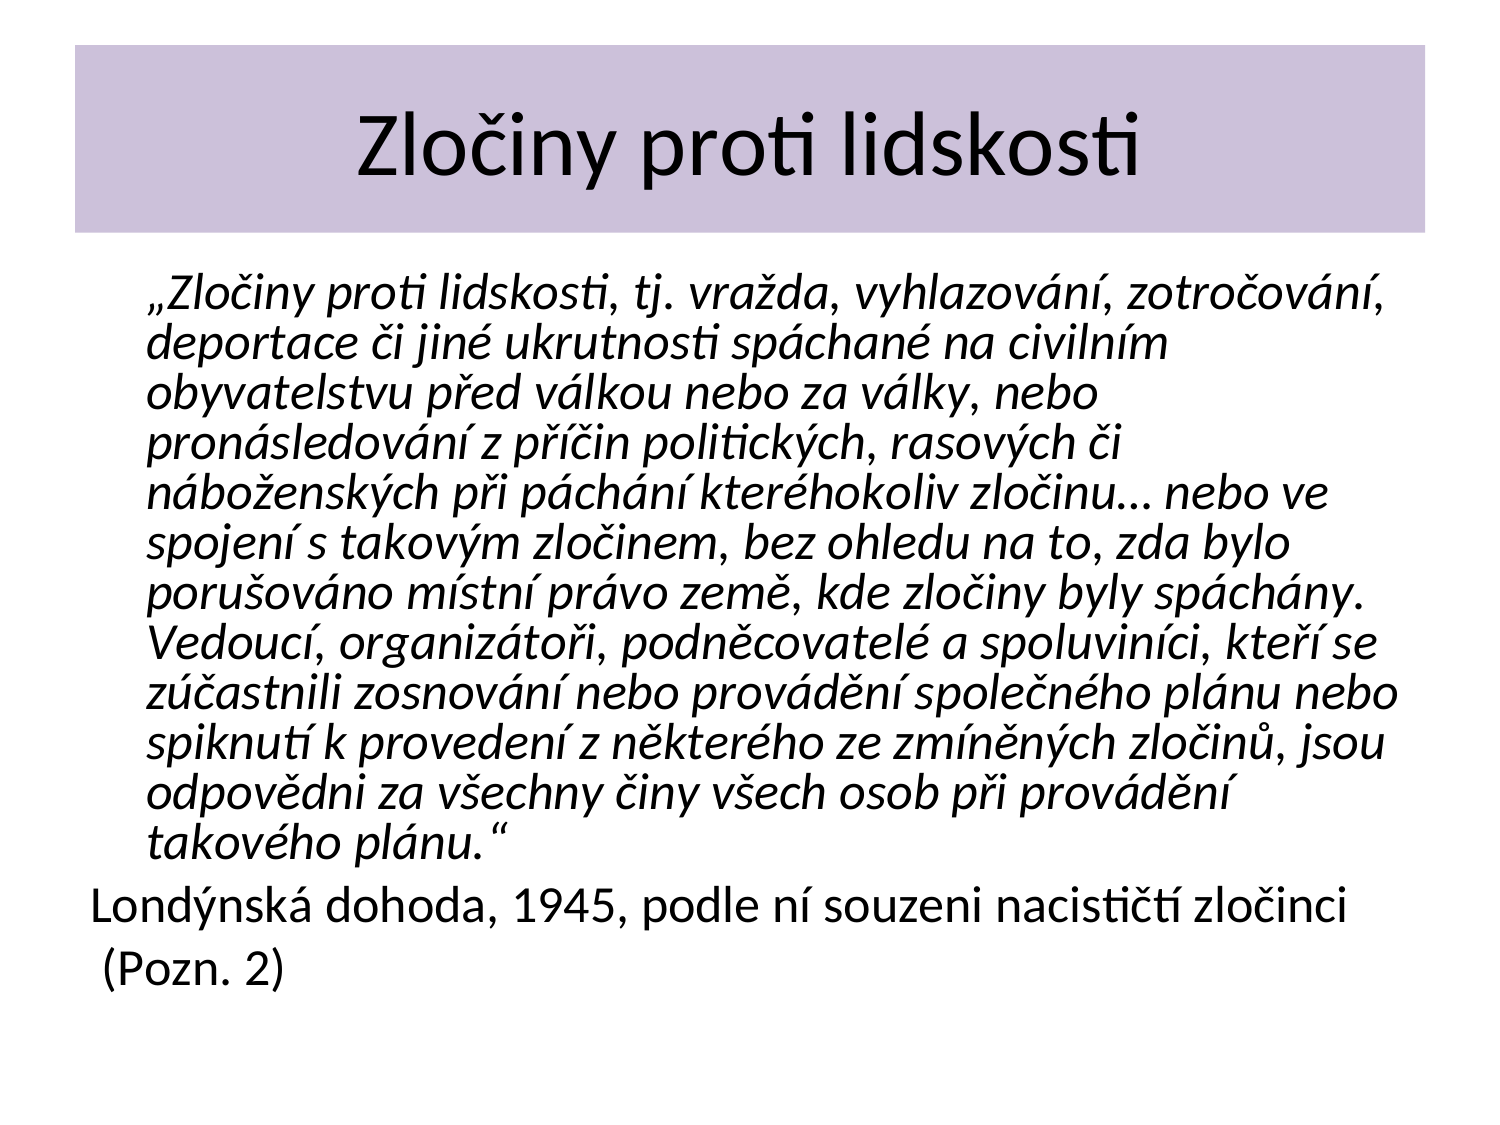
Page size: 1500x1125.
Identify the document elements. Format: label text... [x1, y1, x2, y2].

title Zločiny proti lidskosti [75, 45, 1426, 233]
list „Zločiny proti lidskosti, tj. vražda, vyhlazování, zotročování, deportace či jiné ukrutnosti spáchané na civilním obyvatelstvu před válkou nebo za války, nebo pronásledování z příčin politických, rasových či náboženských při páchání kteréhokoliv zločinu… nebo ve spojení s takovým zločinem, bez ohledu na to, zda bylo porušováno místní právo země, kde zločiny byly spáchány. Vedoucí, organizátoři, podněcovatelé a spoluviníci, kteří se zúčastnili zosnování nebo provádění společného plánu nebo spiknutí k provedení z některého ze zmíněných zločinů, jsou odpovědni za všechny činy všech osob při provádění takového plánu.“ Londýnská dohoda, 1945, podle ní souzeni nacističtí zločinci (Pozn. 2) [75, 262, 1426, 1066]
